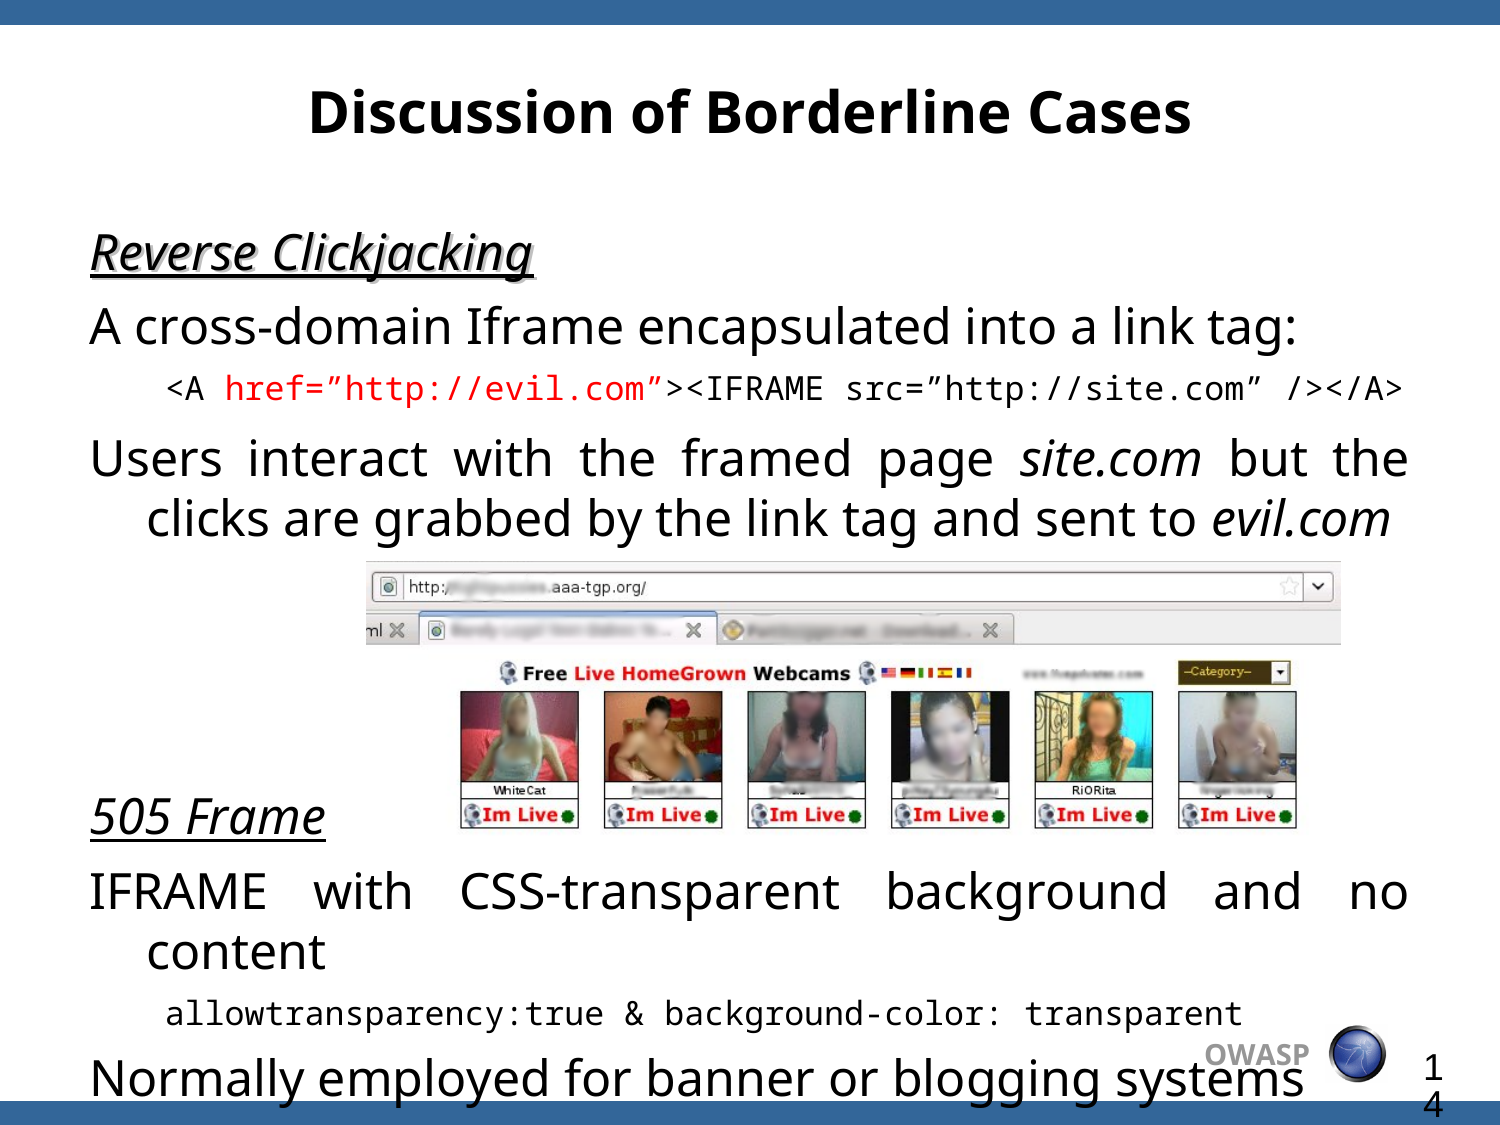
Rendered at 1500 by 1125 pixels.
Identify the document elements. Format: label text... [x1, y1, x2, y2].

picture [1325, 1054, 1388, 1083]
list Reverse Clickjacking A cross-domain Iframe encapsulated into a link tag: <A href=”http://evil.com”><IFRAME src=”http://site.com” /></A> Users interact with the framed page site.com but the clicks are grabbed by the link tag and sent to evil.com 505 Frame IFRAME with CSS-transparent background and no content allowtransparency:true & background-color: transparent Normally employed for banner or blogging systems [75, 212, 1425, 1054]
picture [366, 561, 1341, 842]
title Discussion of Borderline Cases [75, 24, 1425, 196]
